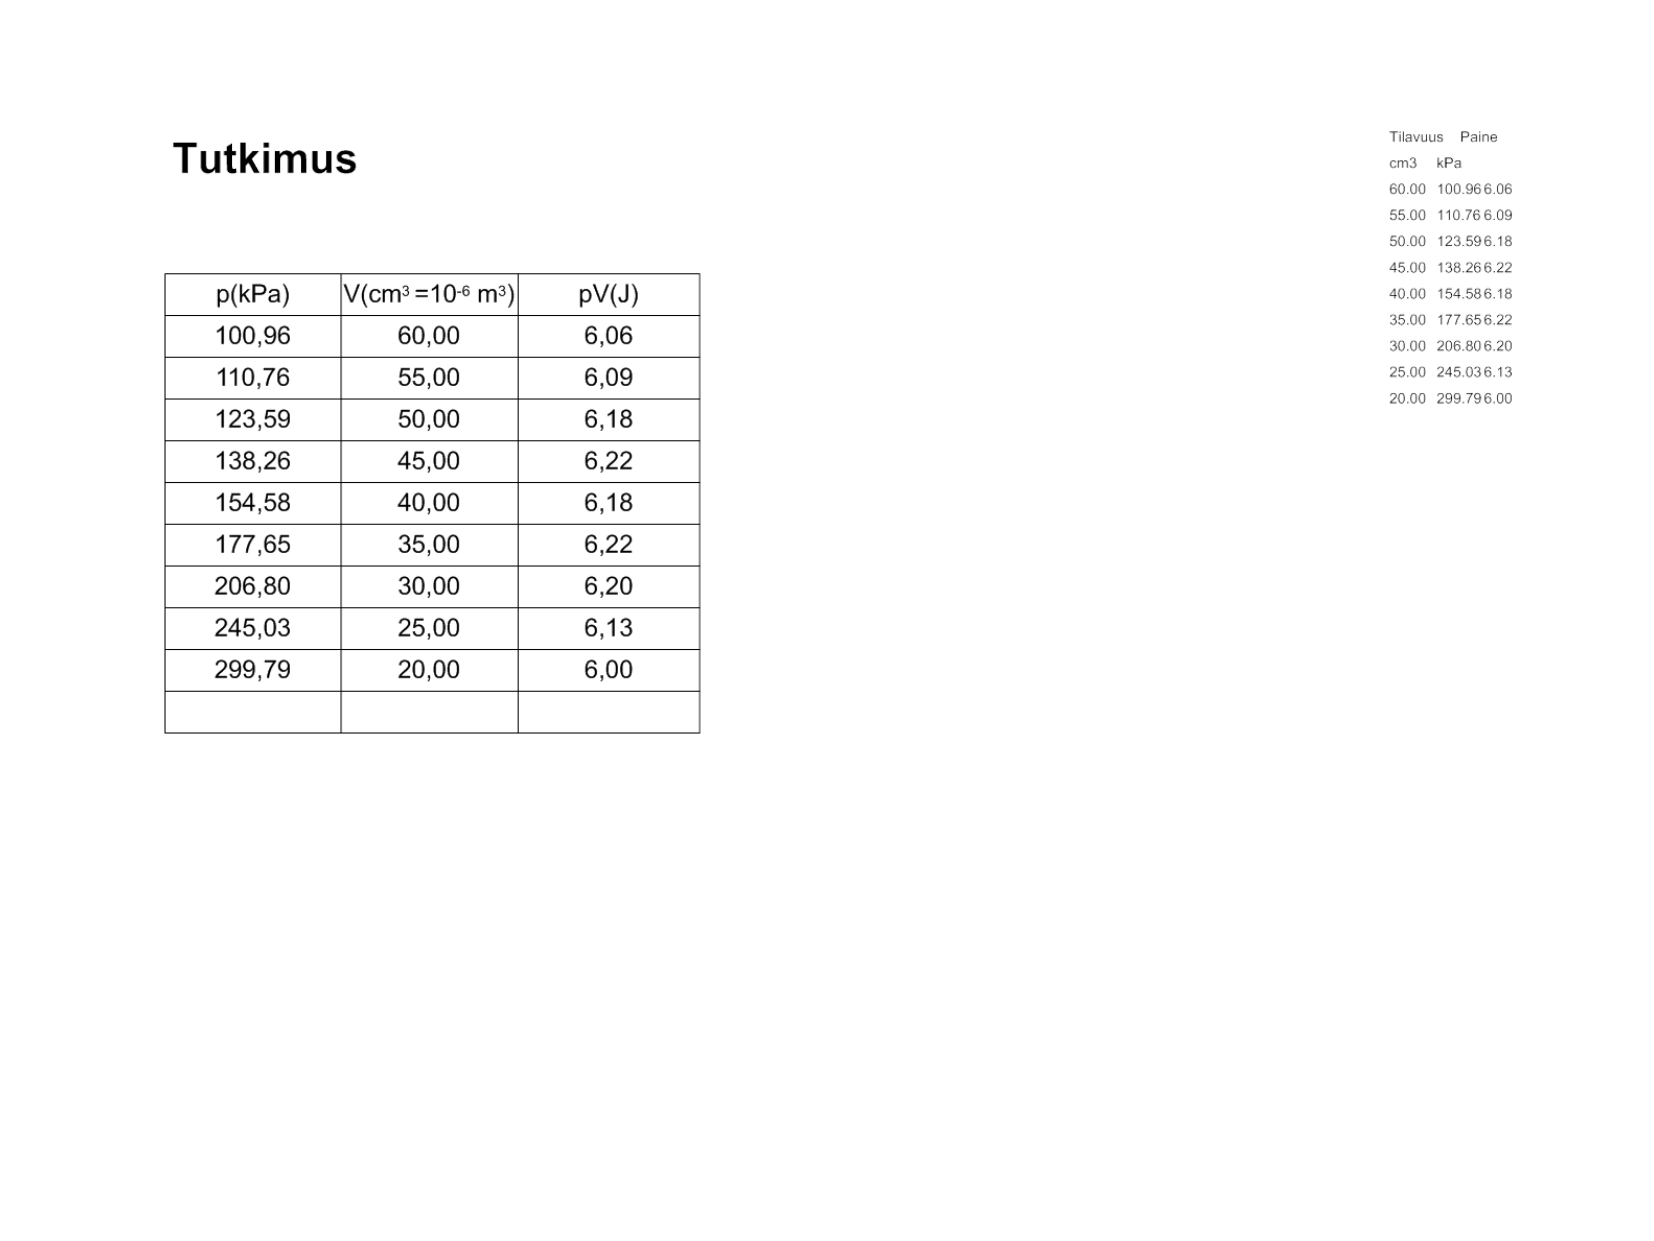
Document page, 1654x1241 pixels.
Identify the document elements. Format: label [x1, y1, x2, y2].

picture [129, 219, 735, 768]
picture [141, 85, 389, 213]
picture [1358, 79, 1543, 438]
